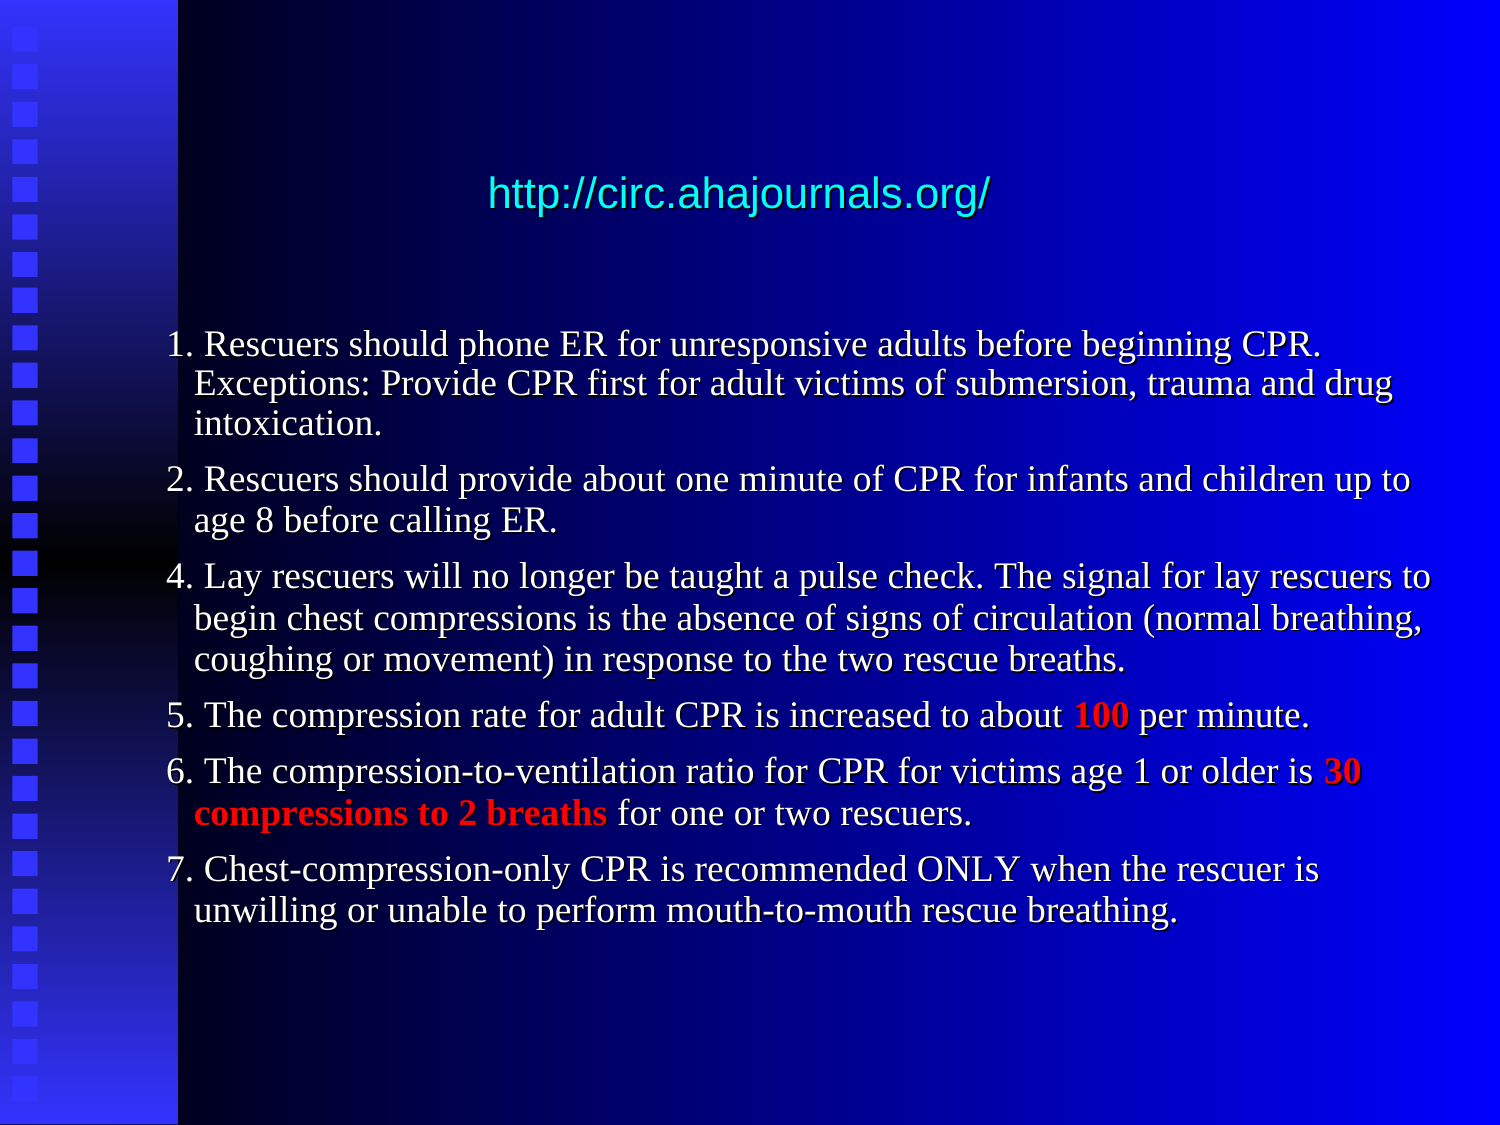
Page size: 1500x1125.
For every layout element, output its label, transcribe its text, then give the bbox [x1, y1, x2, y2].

title http://circ.ahajournals.org/ [187, 99, 1463, 288]
list 1. Rescuers should phone ER for unresponsive adults before beginning CPR. Exceptions: Provide CPR first for adult victims of submersion, trauma and drug intoxication. 2. Rescuers should provide about one minute of CPR for infants and children up to age 8 before calling ER. 4. Lay rescuers will no longer be taught a pulse check. The signal for lay rescuers to begin chest compressions is the absence of signs of circulation (normal breathing, coughing or movement) in response to the two rescue breaths. 5. The compression rate for adult CPR is increased to about 100 per minute. 6. The compression-to-ventilation ratio for CPR for victims age 1 or older is 30 compressions to 2 breaths for one or two rescuers. 7. Chest-compression-only CPR is recommended ONLY when the rescuer is unwilling or unable to perform mouth-to-mouth rescue breathing. [137, 324, 1463, 1081]
